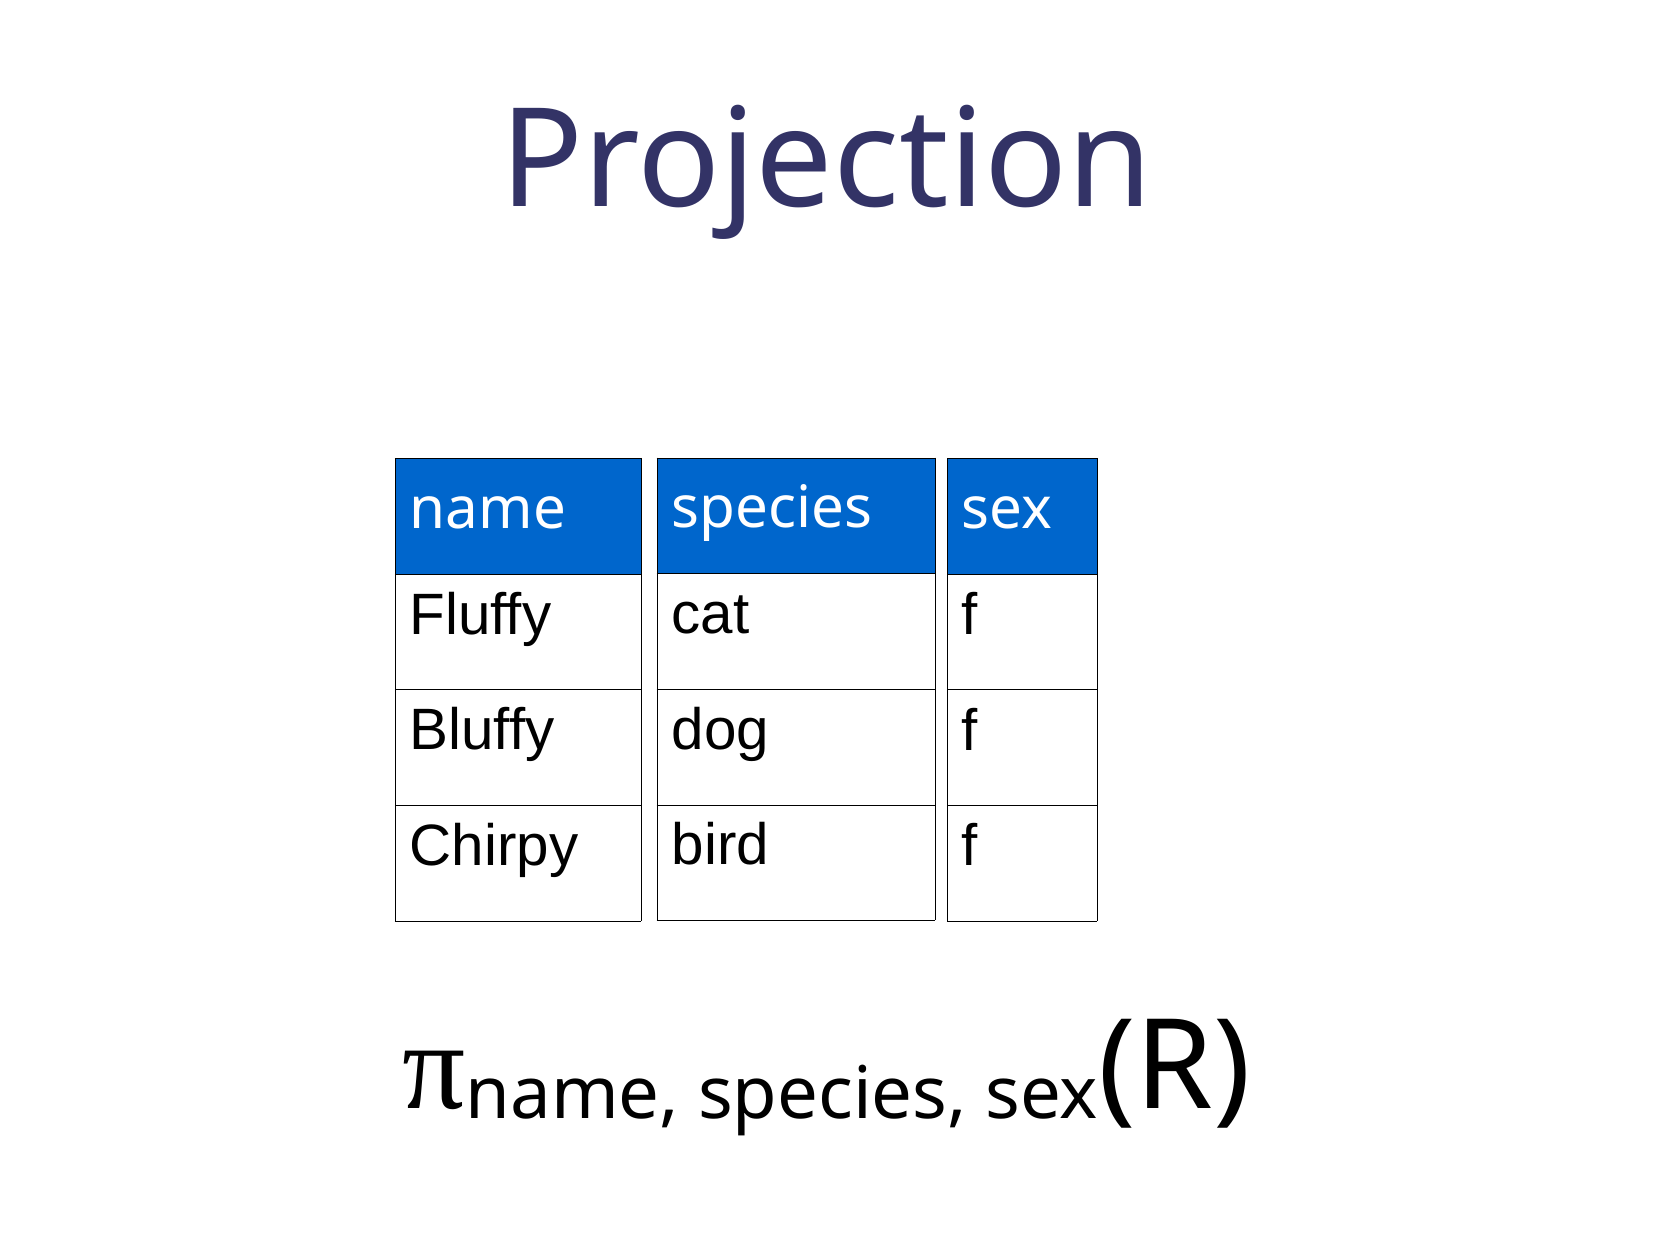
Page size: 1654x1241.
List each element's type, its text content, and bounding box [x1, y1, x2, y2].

table_cell Fluffy [396, 575, 641, 689]
table_cell f [948, 690, 1097, 805]
subtitle πname, species, sex(R) [59, 974, 1595, 1168]
title Projection [82, 49, 1571, 257]
table_cell Chirpy [396, 806, 641, 921]
table_cell bird [658, 806, 935, 920]
table_header name [396, 459, 641, 574]
table_cell f [948, 806, 1097, 921]
table_header species [658, 459, 935, 573]
table_cell Bluffy [396, 690, 641, 805]
table_header sex [948, 459, 1097, 574]
table_cell dog [658, 690, 935, 805]
table_cell f [948, 575, 1097, 689]
table_cell cat [658, 574, 935, 689]
